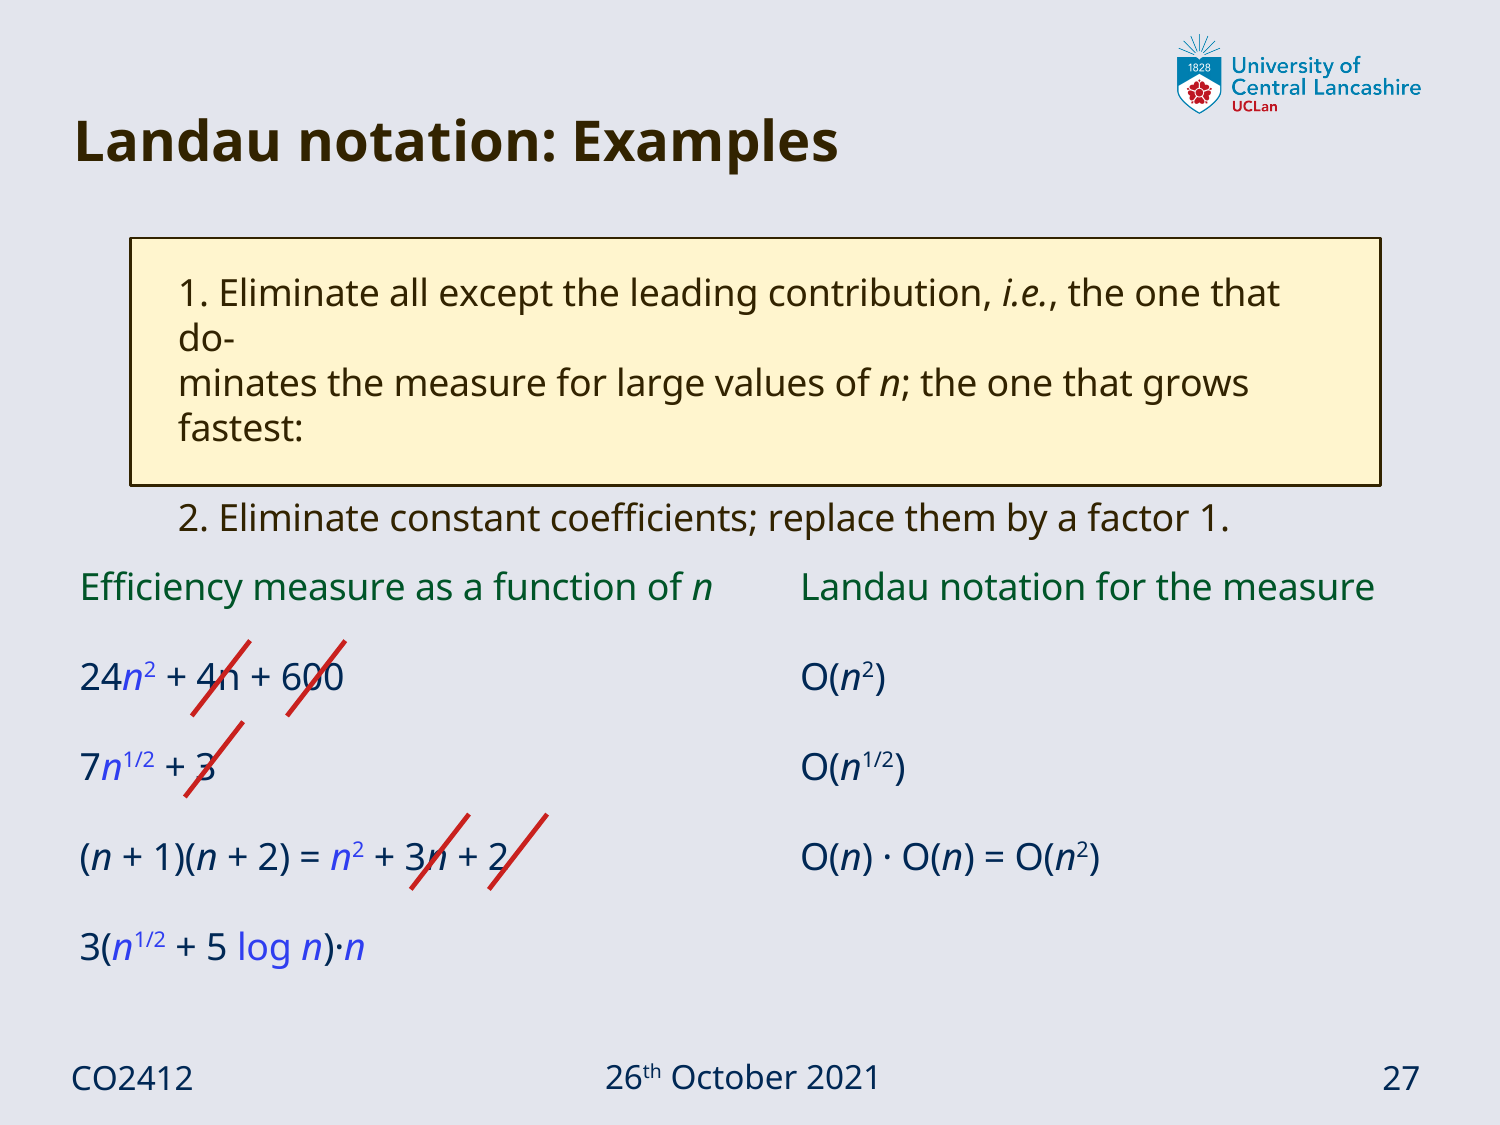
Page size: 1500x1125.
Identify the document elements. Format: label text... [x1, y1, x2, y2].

text_box Efficiency measure as a function of n 24n2 + 4n + 600 7n1/2 + 3 (n + 1)(n + 2) = n2 + 3n + 2 3(n1/2 + 5 log n)·n [64, 555, 729, 975]
title Landau notation: Examples [58, 93, 1475, 186]
text_box Landau notation for the measure O(n2) O(n1/2) O(n) · O(n) = O(n2) [785, 555, 1450, 885]
picture [1177, 34, 1421, 93]
text_box 1. Eliminate all except the leading contribution, i.e., the one that do- minates the measure for large values of n; the one that grows fastest: 2. Eliminate constant coefficients; replace them by a factor 1. [163, 261, 1354, 457]
text_box [130, 237, 1381, 486]
